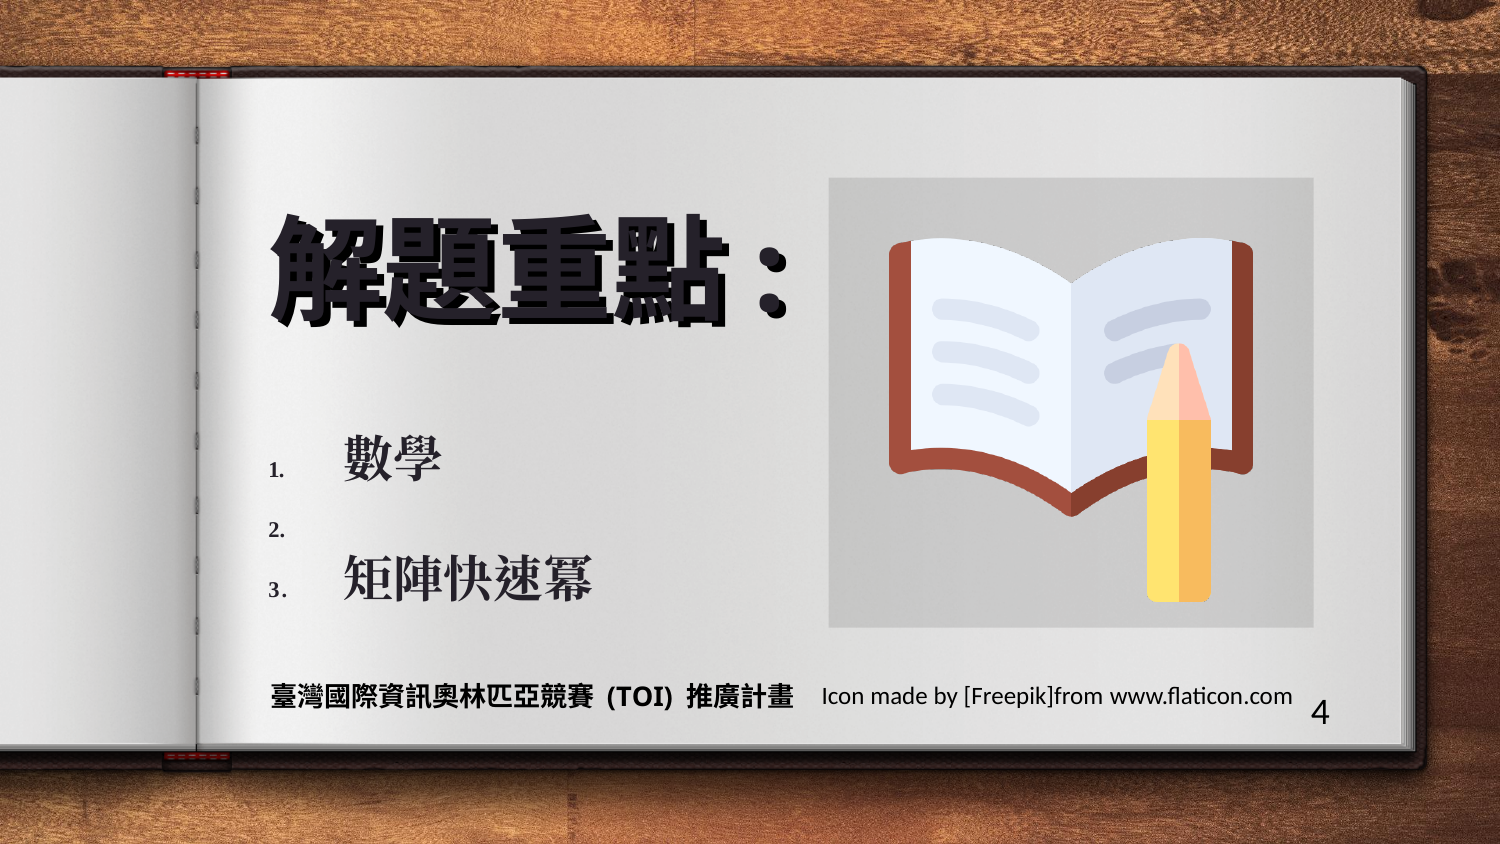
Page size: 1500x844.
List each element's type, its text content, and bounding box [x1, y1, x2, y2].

subtitle 數學 矩陣快速冪 [253, 352, 807, 656]
text_box 4 [1295, 672, 1386, 737]
title 解題重點: [253, 158, 784, 350]
picture [889, 238, 1253, 602]
text_box Icon made by [Freepik]from www.flaticon.com [807, 672, 1367, 717]
text_box [829, 178, 1314, 628]
